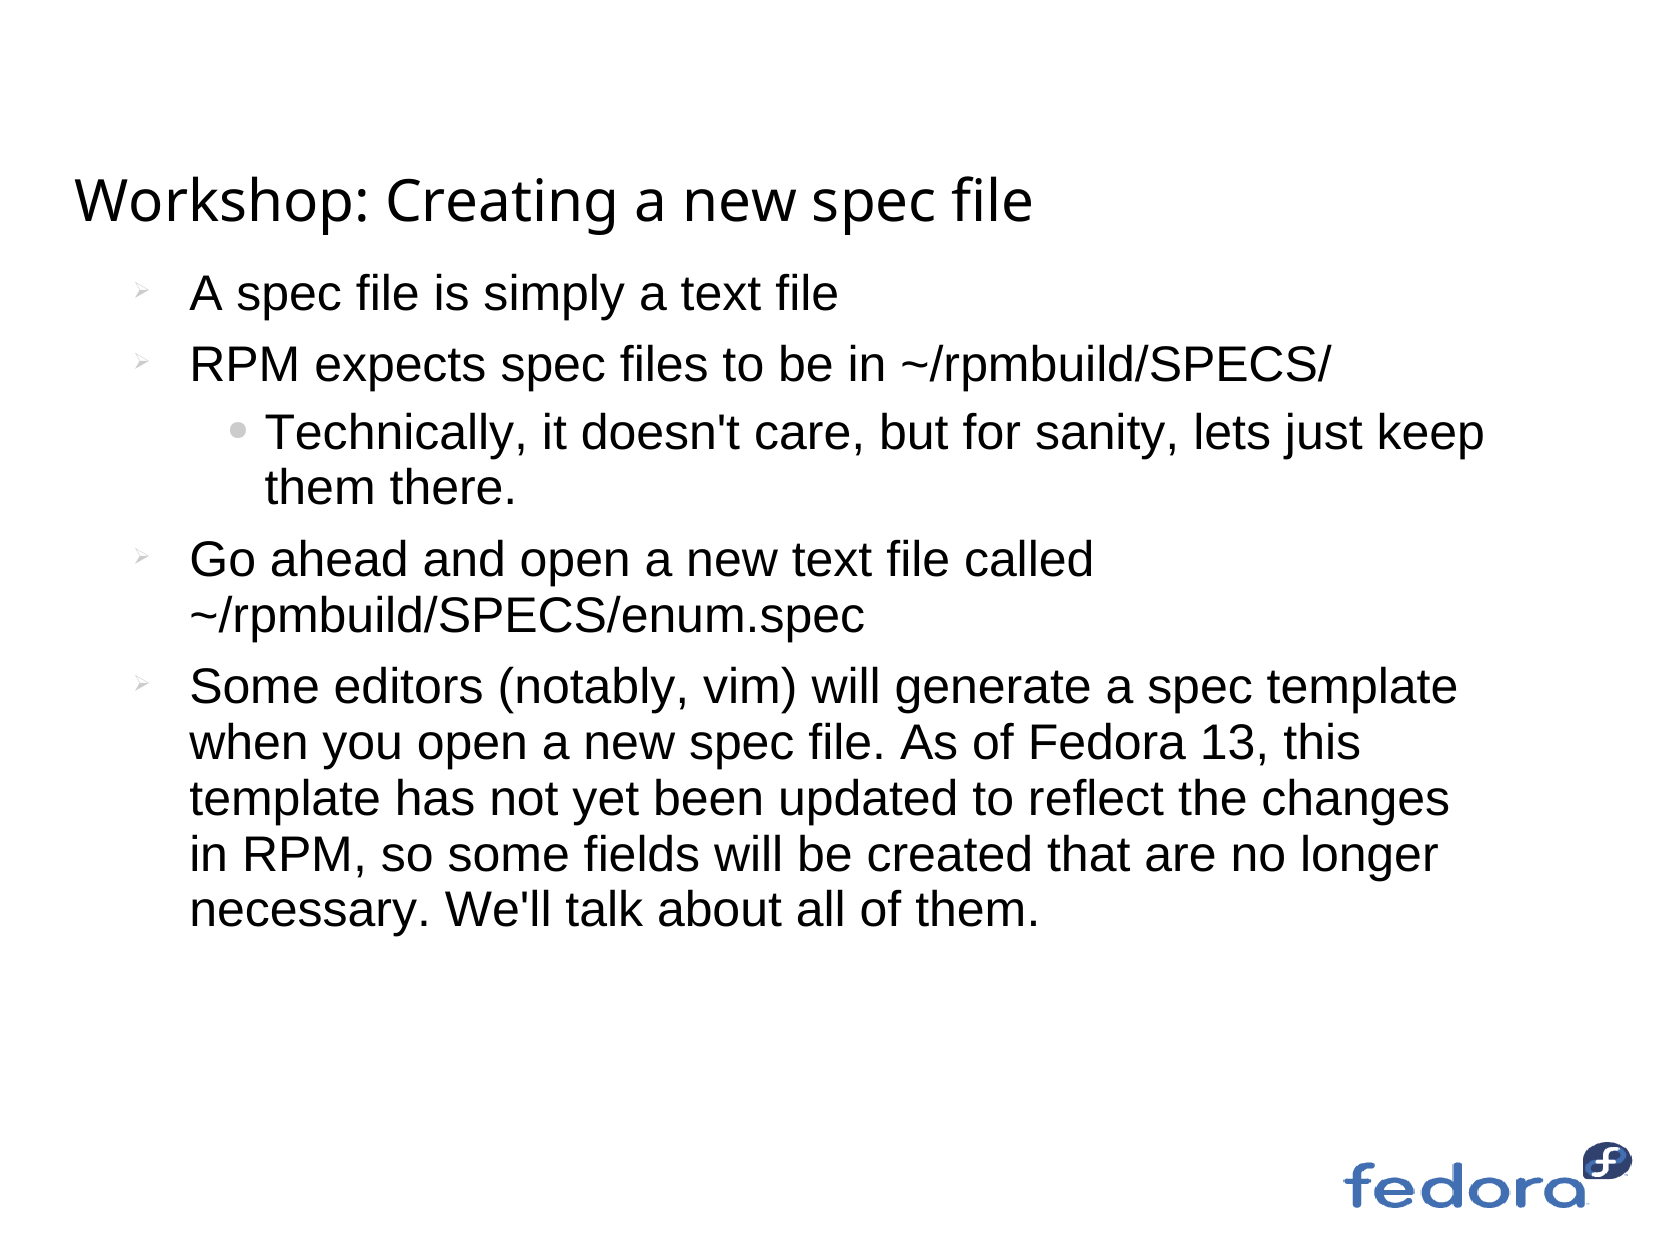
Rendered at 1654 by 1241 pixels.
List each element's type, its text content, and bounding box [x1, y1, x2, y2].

title Workshop: Creating a new spec file [74, 140, 1506, 259]
picture [1332, 1124, 1651, 1227]
list A spec file is simply a text file RPM expects spec files to be in ~/rpmbuild/SPECS/ Technically, it doesn't care, but for sanity, lets just keep them there. Go ahead and open a new text file called ~/rpmbuild/SPECS/enum.spec Some editors (notably, vim) will generate a spec template when you open a new spec file. As of Fedora 13, this template has not yet been updated to reflect the changes in RPM, so some fields will be created that are no longer necessary. We'll talk about all of them. [77, 264, 1500, 1174]
